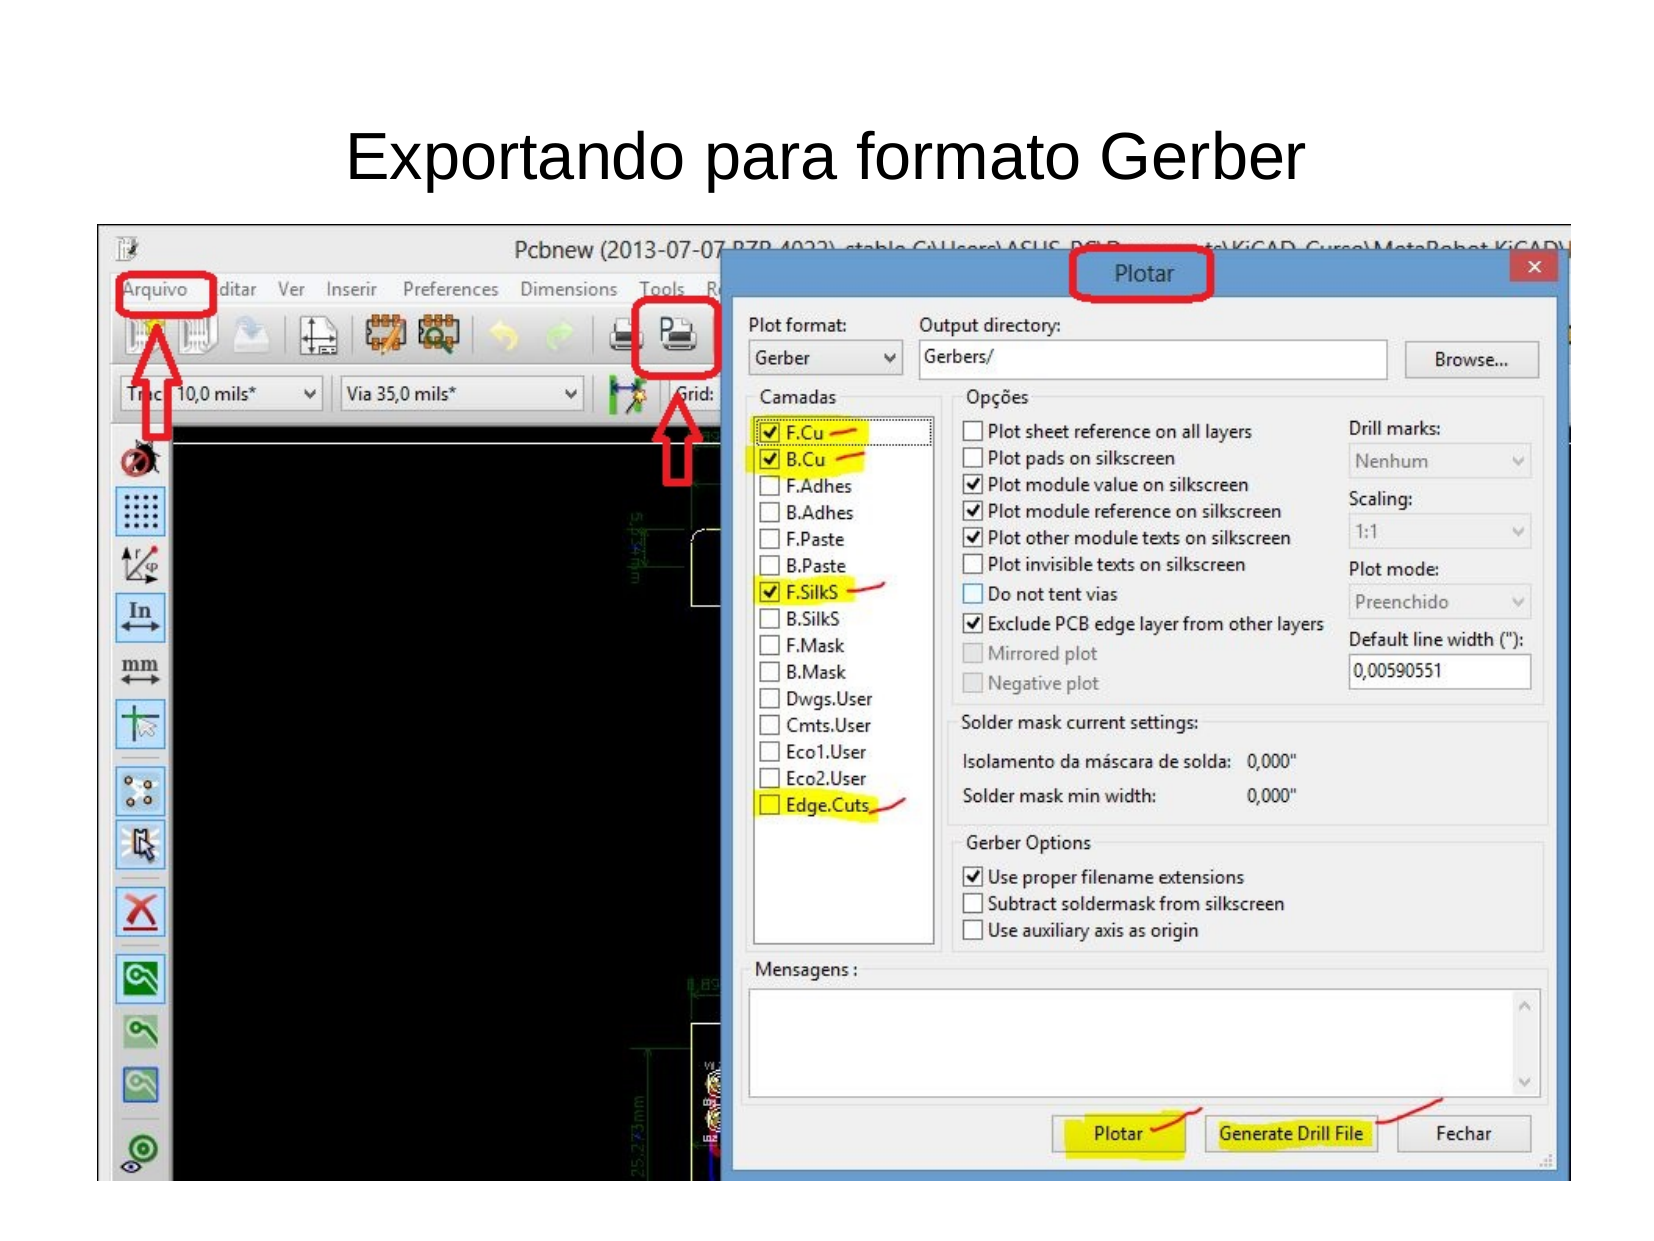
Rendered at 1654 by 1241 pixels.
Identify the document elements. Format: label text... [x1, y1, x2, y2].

title Exportando para formato Gerber [82, 52, 1571, 260]
picture [97, 224, 1571, 1181]
